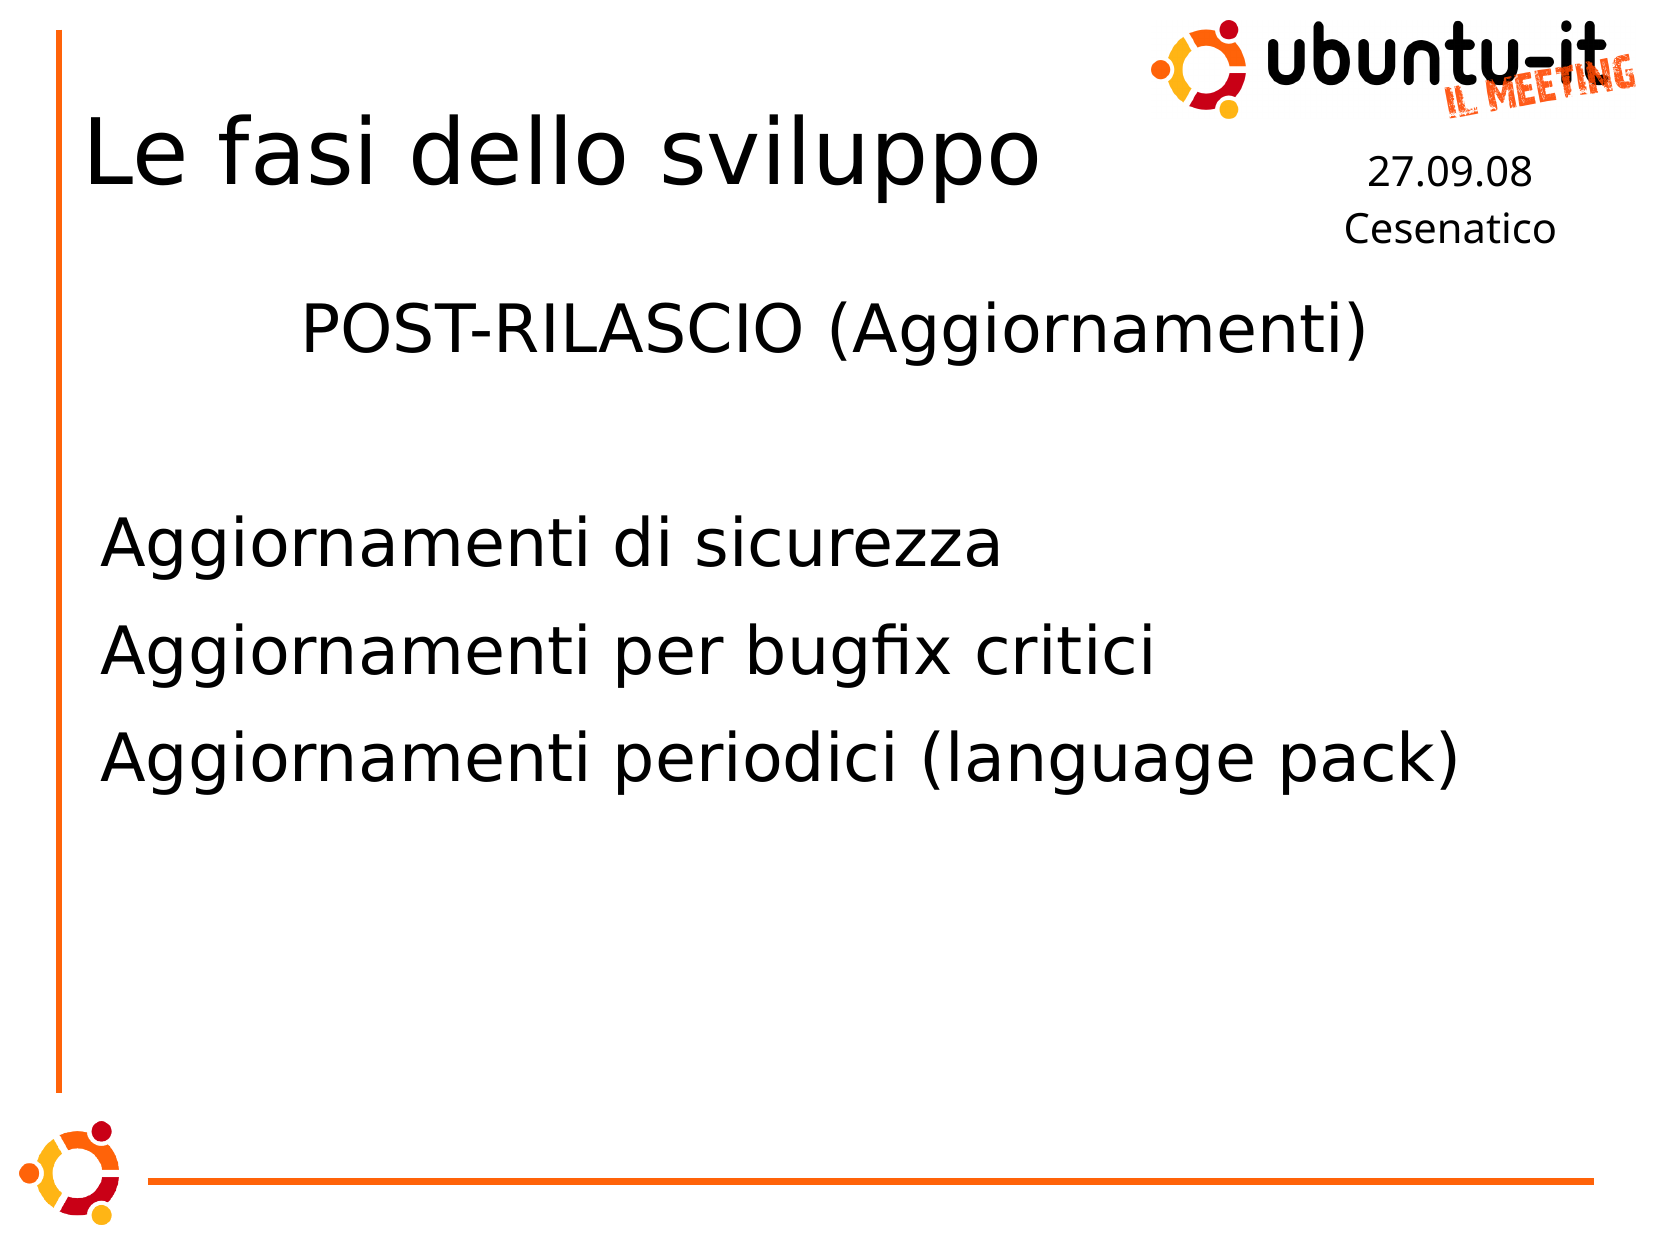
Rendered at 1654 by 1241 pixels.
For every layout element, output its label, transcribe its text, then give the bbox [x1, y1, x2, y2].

picture [19, 1121, 119, 1225]
title Le fasi dello sviluppo [82, 49, 1571, 257]
picture [1151, 20, 1636, 119]
list POST-RILASCIO (Aggiornamenti) Aggiornamenti di sicurezza Aggiornamenti per bugfix critici Aggiornamenti periodici (language pack) [82, 290, 1571, 1109]
